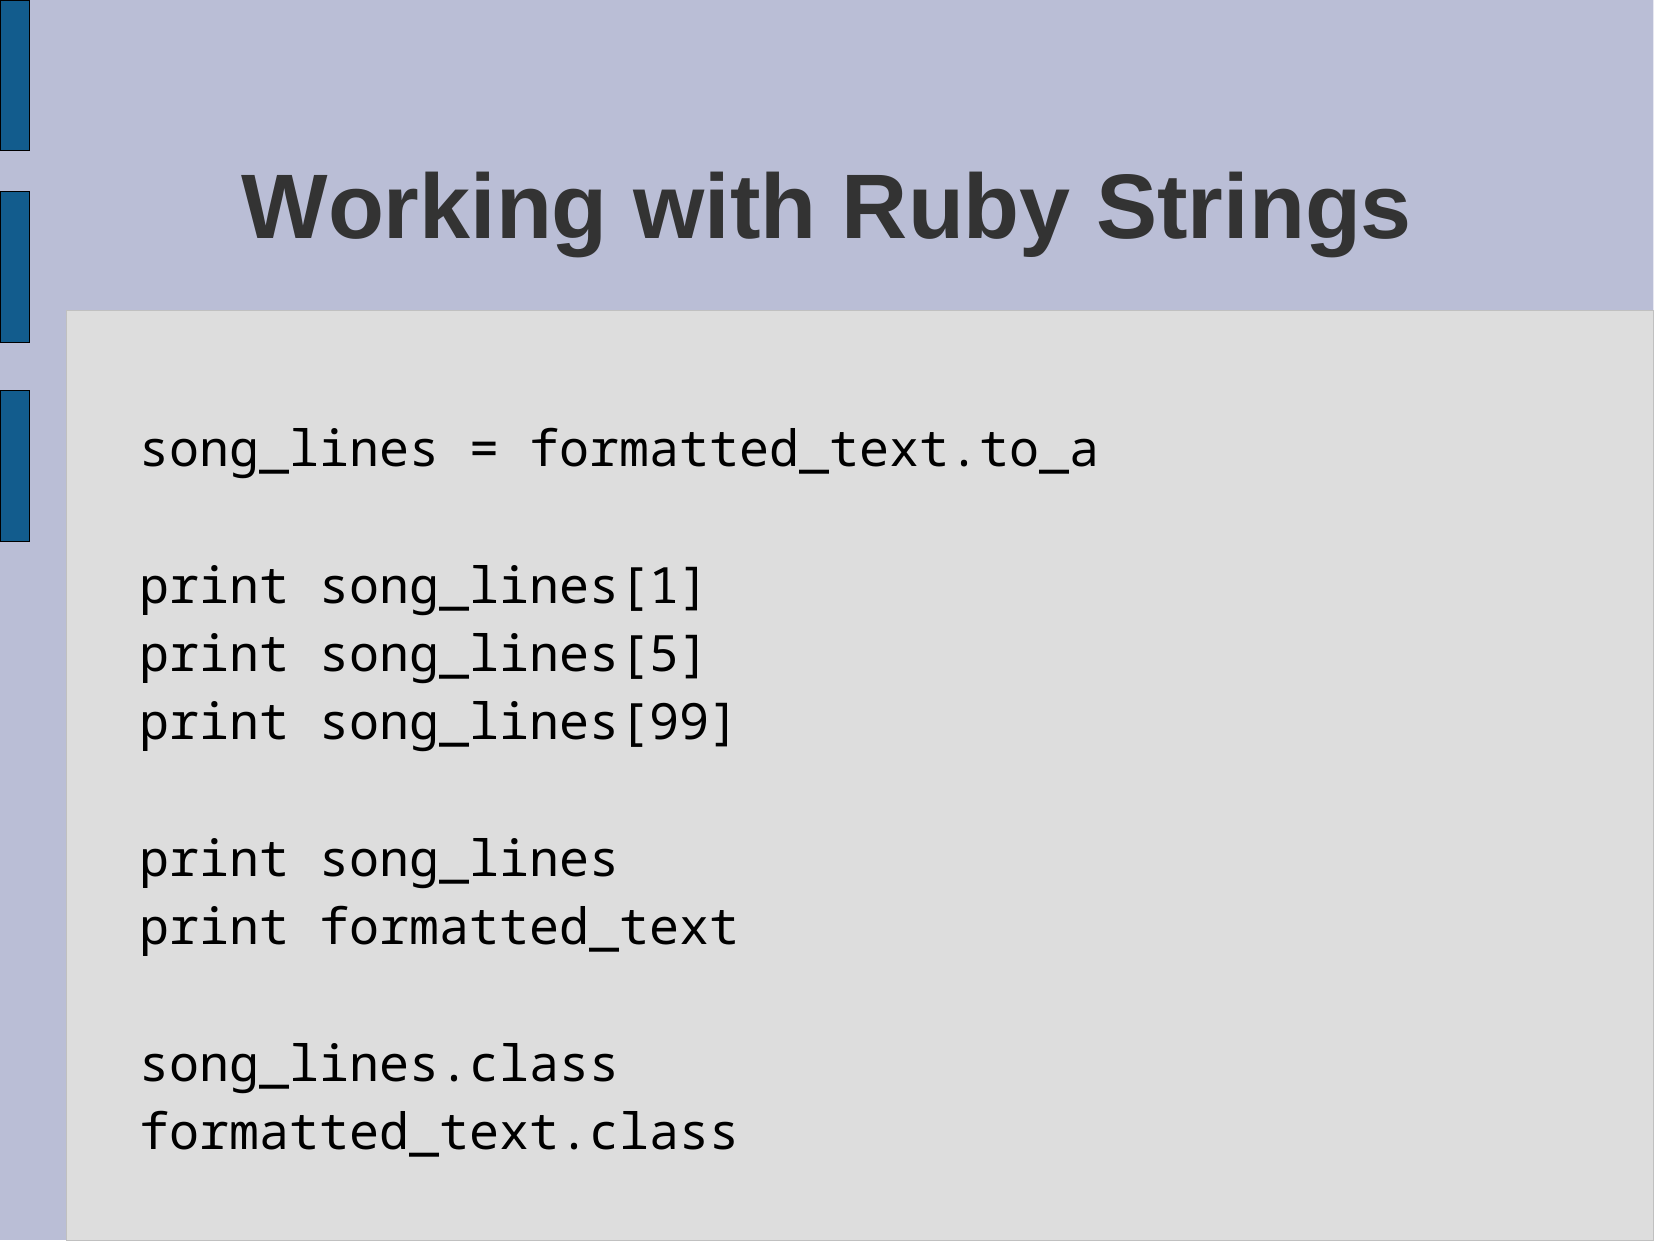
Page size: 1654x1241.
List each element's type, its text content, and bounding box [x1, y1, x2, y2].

title Working with Ruby Strings [121, 102, 1534, 311]
list song_lines = formatted_text.to_a print song_lines[1] print song_lines[5] print song_lines[99] print song_lines print formatted_text song_lines.class formatted_text.class [121, 344, 1534, 1127]
